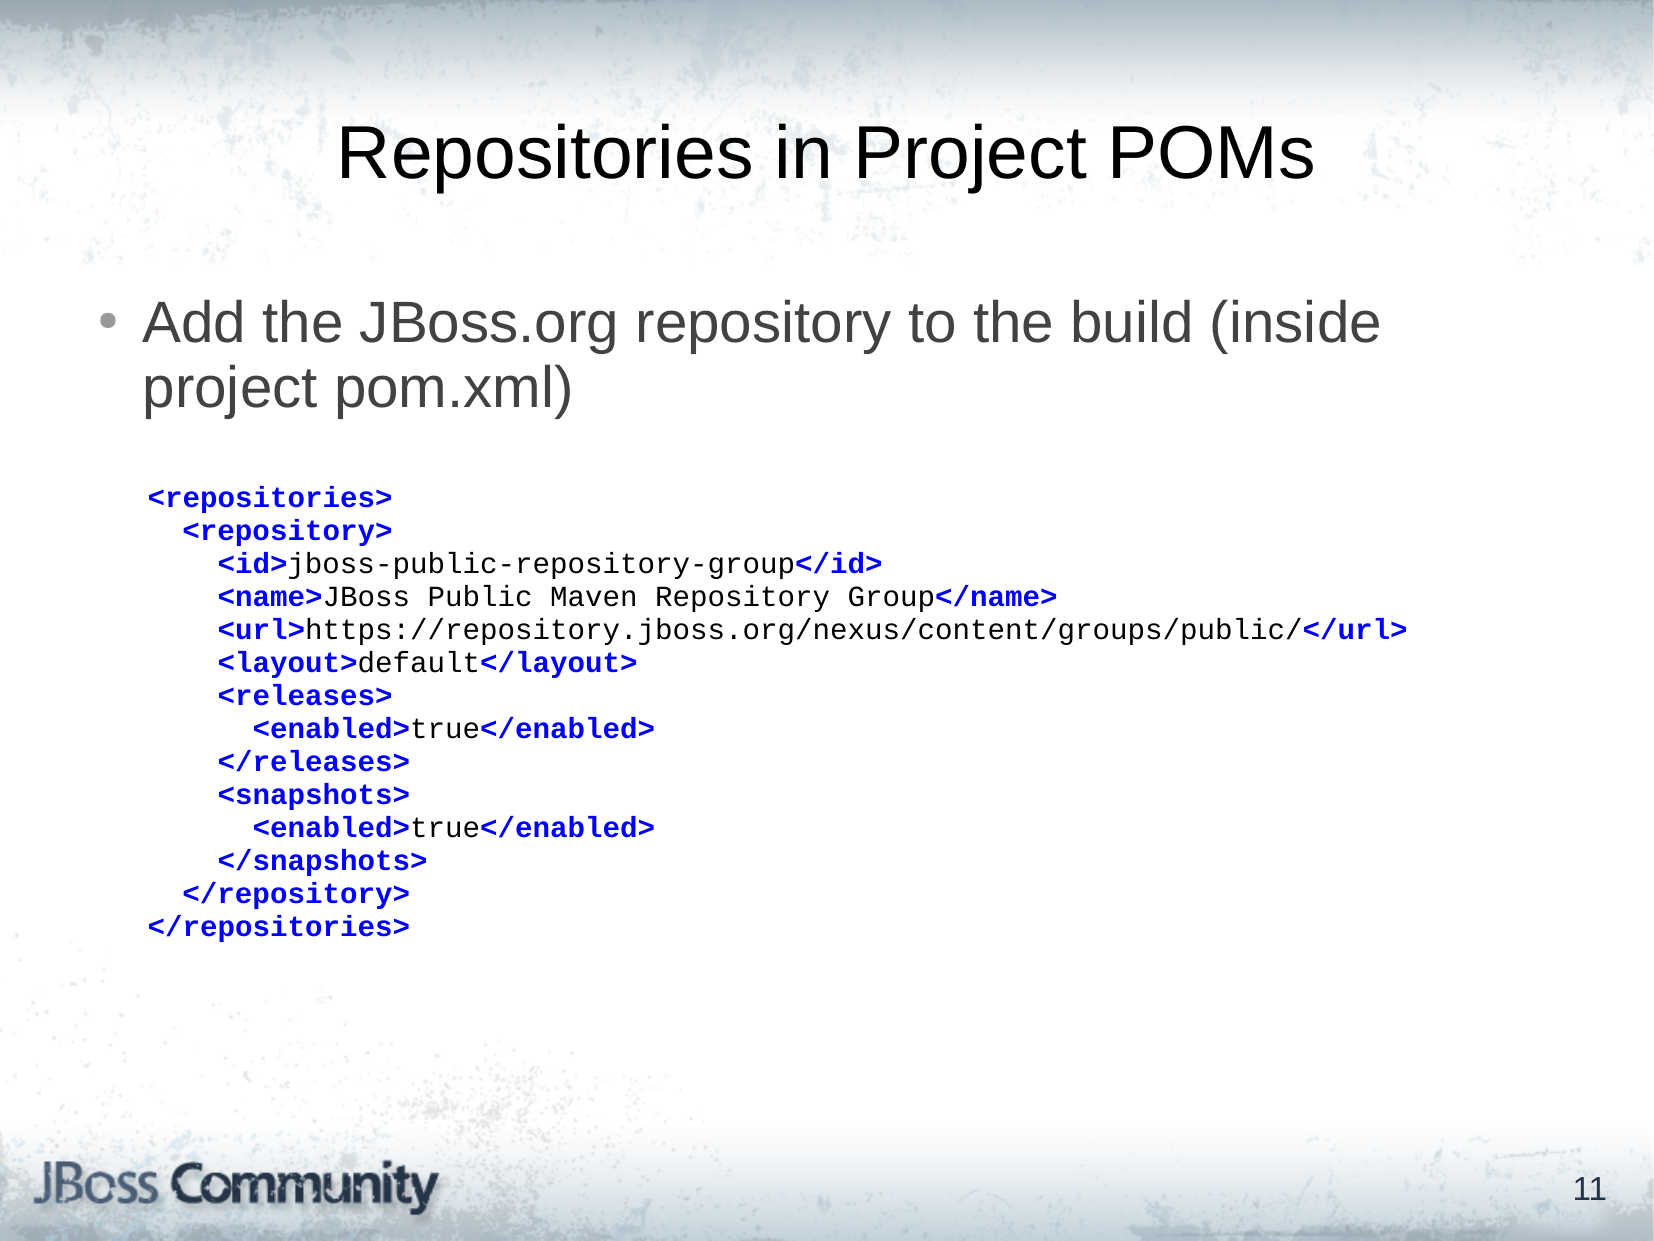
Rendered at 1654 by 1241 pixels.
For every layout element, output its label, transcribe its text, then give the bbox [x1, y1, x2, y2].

list Add the JBoss.org repository to the build (inside project pom.xml) [82, 290, 1571, 1109]
text_box <repositories> <repository> <id>jboss-public-repository-group</id> <name>JBoss Public Maven Repository Group</name> <url>https://repository.jboss.org/nexus/content/groups/public/</url> <layout>default</layout> <releases> <enabled>true</enabled> </releases> <snapshots> <enabled>true</enabled> </snapshots> </repository> </repositories> [112, 450, 1432, 993]
picture [0, 0, 1654, 1241]
title Repositories in Project POMs [82, 49, 1571, 257]
